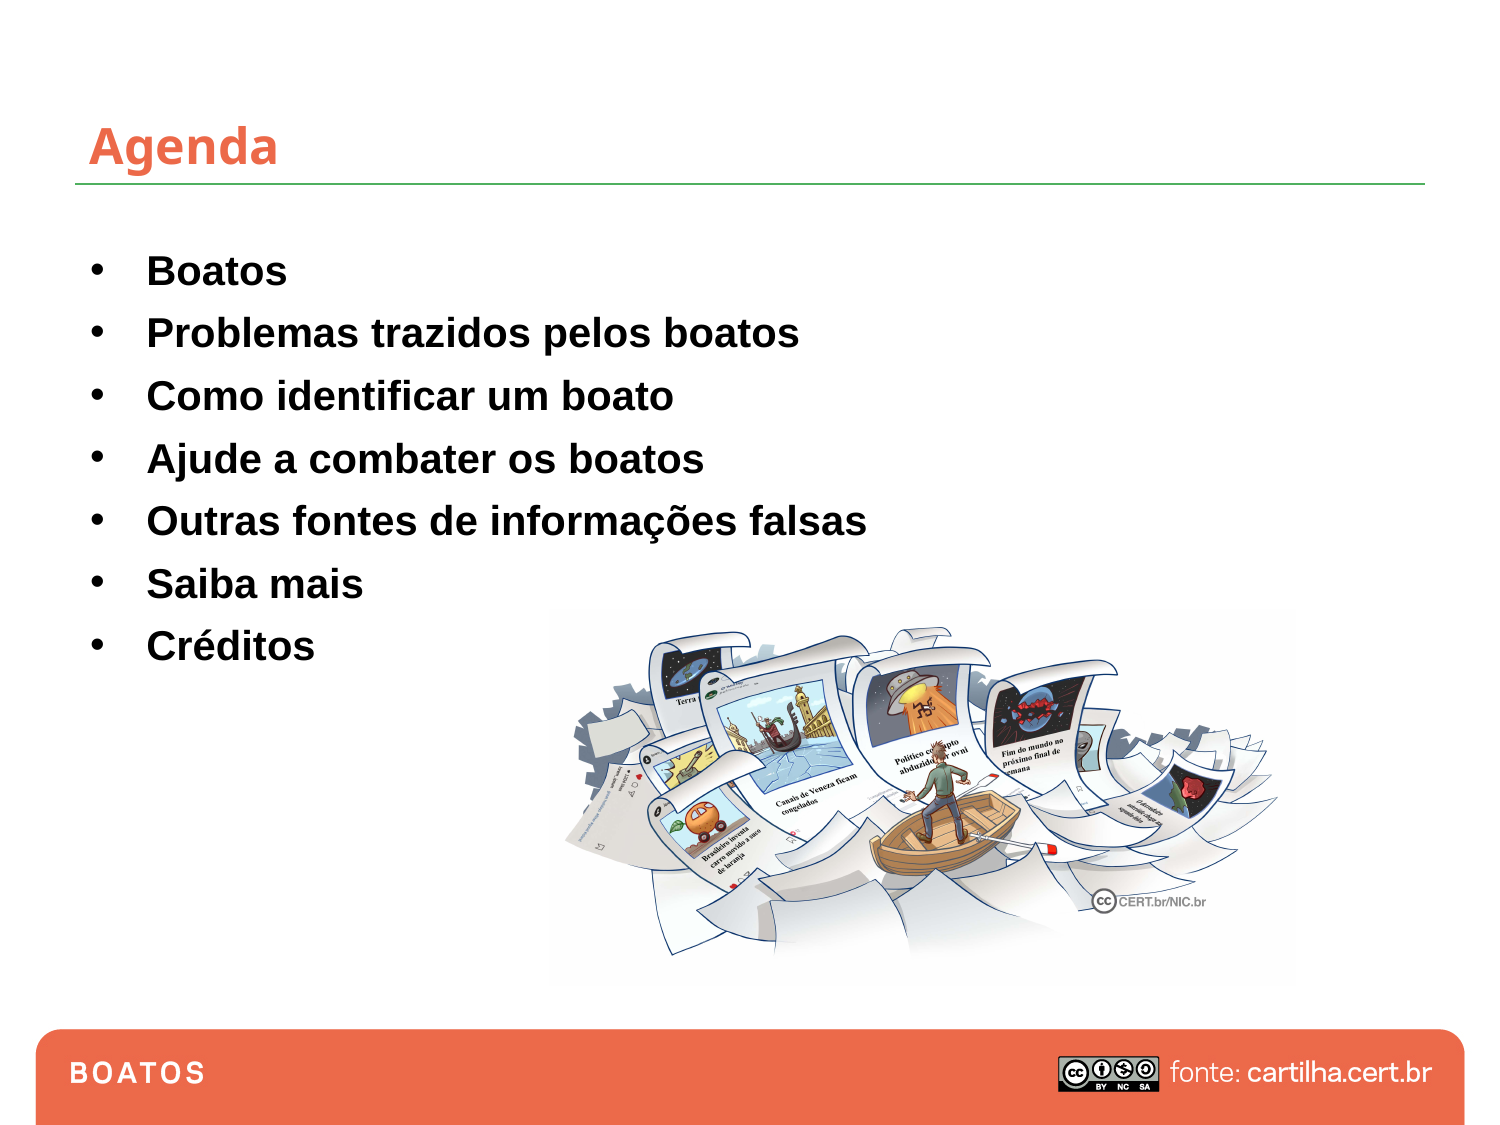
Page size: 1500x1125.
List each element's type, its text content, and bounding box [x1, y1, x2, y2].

picture [0, 0, 1500, 1125]
title Agenda [75, 54, 1425, 182]
list Boatos Problemas trazidos pelos boatos Como identificar um boato Ajude a combater os boatos Outras fontes de informações falsas Saiba mais Créditos [75, 236, 1425, 979]
